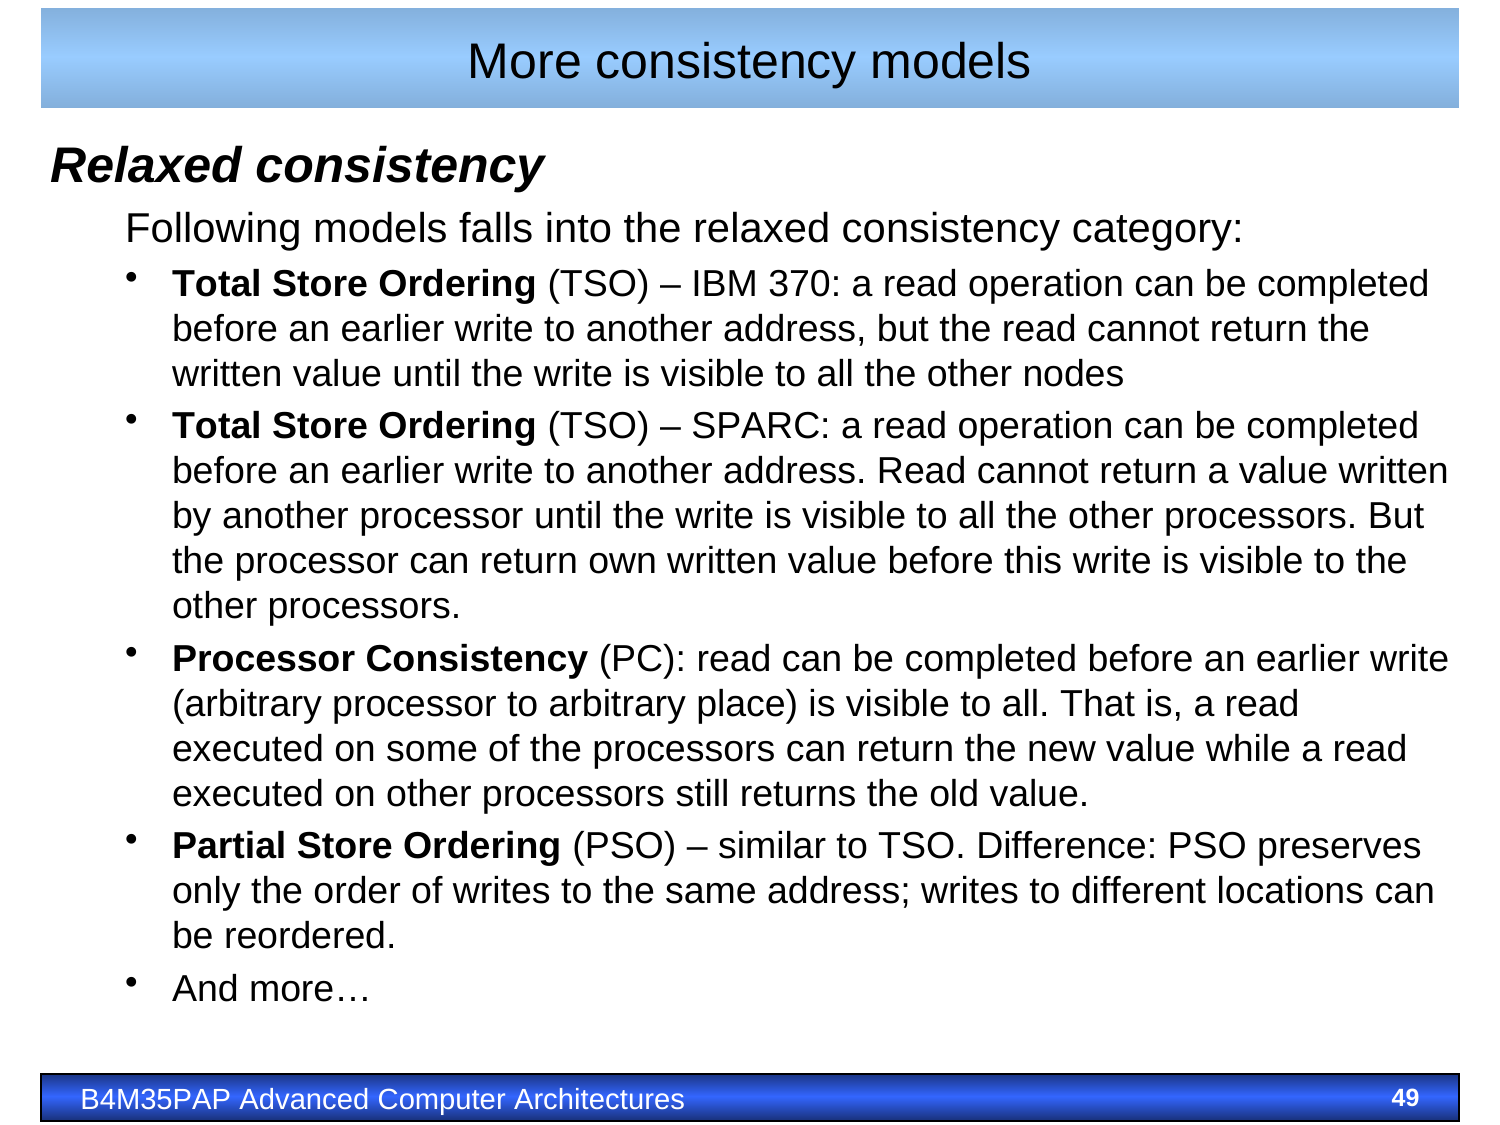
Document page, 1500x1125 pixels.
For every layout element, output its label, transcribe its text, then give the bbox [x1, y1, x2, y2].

list Relaxed consistency Following models falls into the relaxed consistency category: Total Store Ordering (TSO) – IBM 370: a read operation can be completed before an earlier write to another address, but the read cannot return the written value until the write is visible to all the other nodes Total Store Ordering (TSO) – SPARC: a read operation can be completed before an earlier write to another address. Read cannot return a value written by another processor until the write is visible to all the other processors. But the processor can return own written value before this write is visible to the other processors. Processor Consistency (PC): read can be completed before an earlier write (arbitrary processor to arbitrary place) is visible to all. That is, a read executed on some of the processors can return the new value while a read executed on other processors still returns the old value. Partial Store Ordering (PSO) – similar to TSO. Difference: PSO preserves only the order of writes to the same address; writes to different locations can be reordered. And more… [35, 125, 1465, 968]
title More consistency models [41, 8, 1459, 108]
